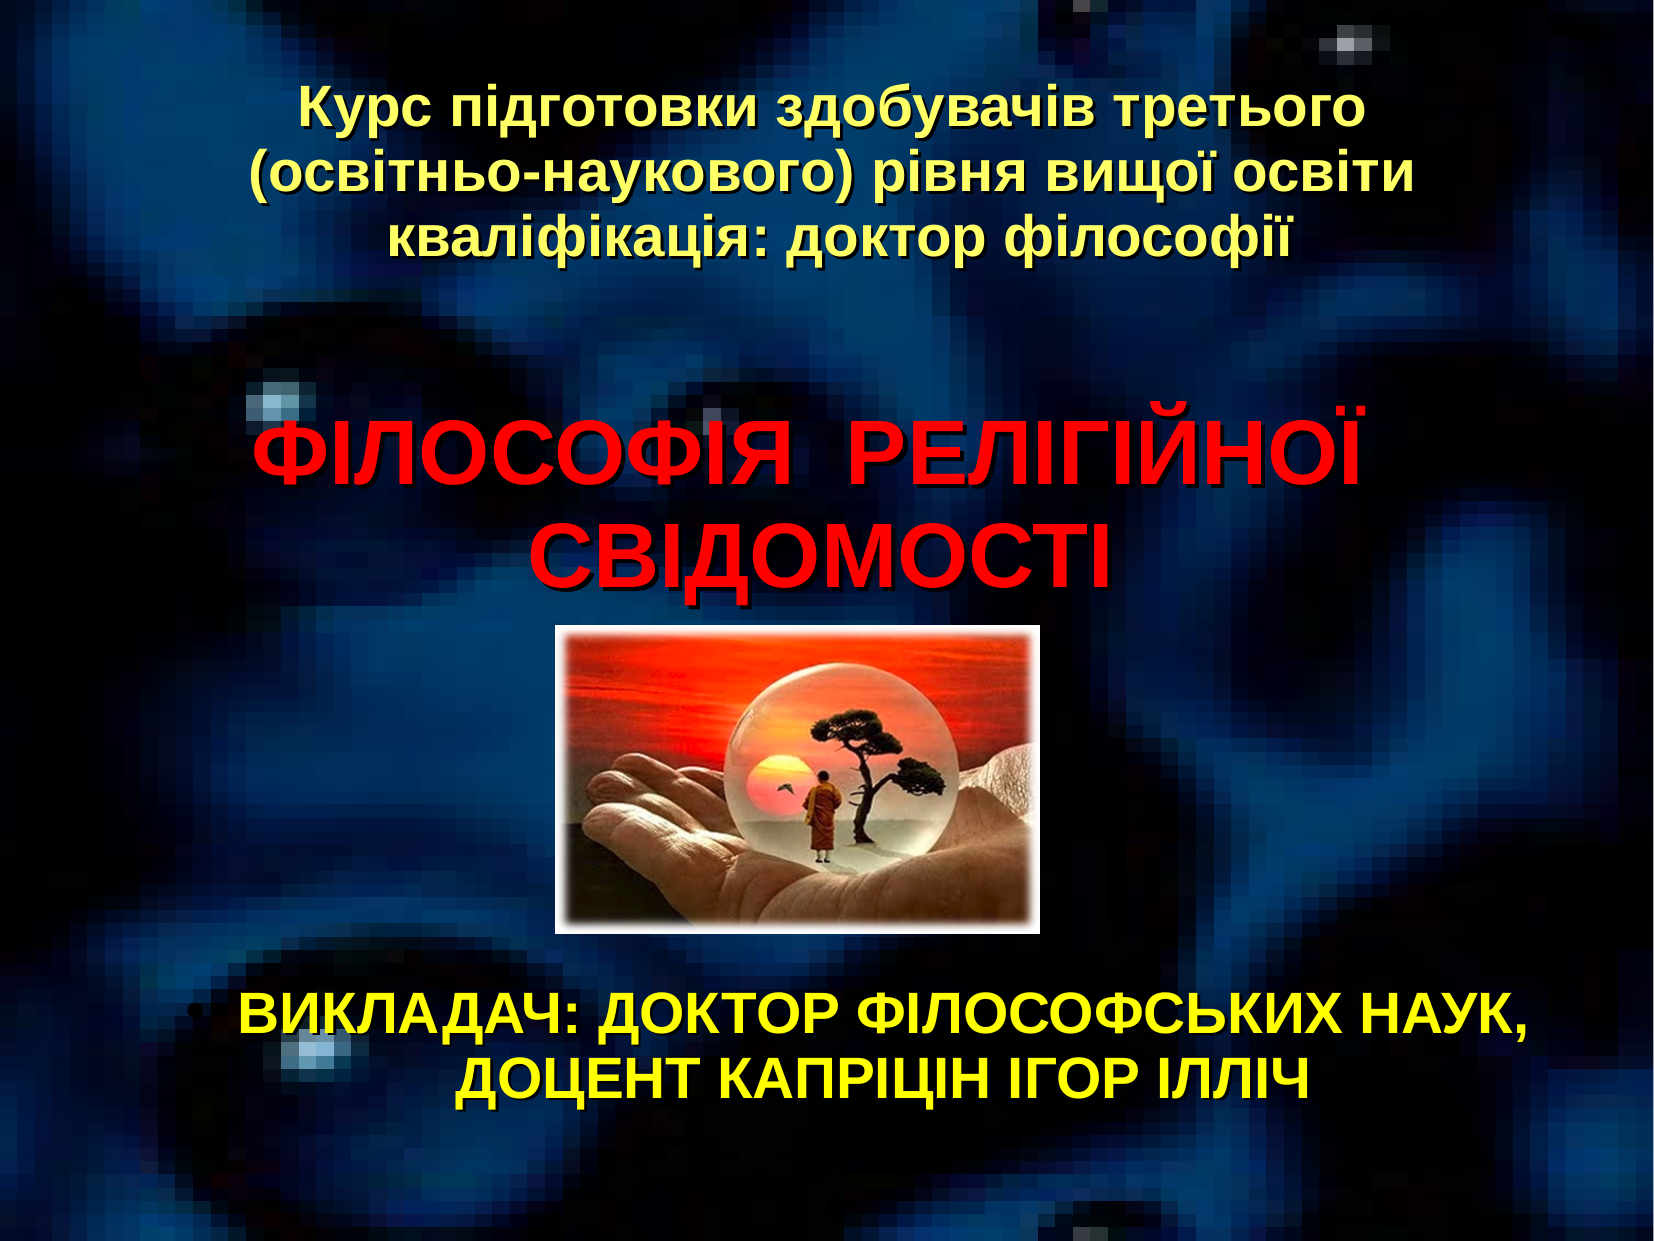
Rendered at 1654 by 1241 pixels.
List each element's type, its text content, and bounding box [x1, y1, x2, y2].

text_box ФІЛОСОФІЯ РЕЛІГІЙНОЇ СВІДОМОСТІ [236, 401, 1406, 608]
text_box ВИКЛАДАЧ: ДОКТОР ФІЛОСОФСЬКИХ НАУК, ДОЦЕНТ КАПРІЦІН ІГОР ІЛЛІЧ [114, 980, 1583, 1126]
picture [0, 0, 1654, 1241]
text_box Курс підготовки здобувачів третього (освітньо-наукового) рівня вищої освіти кваліфікація: доктор філософії [153, 41, 1512, 302]
